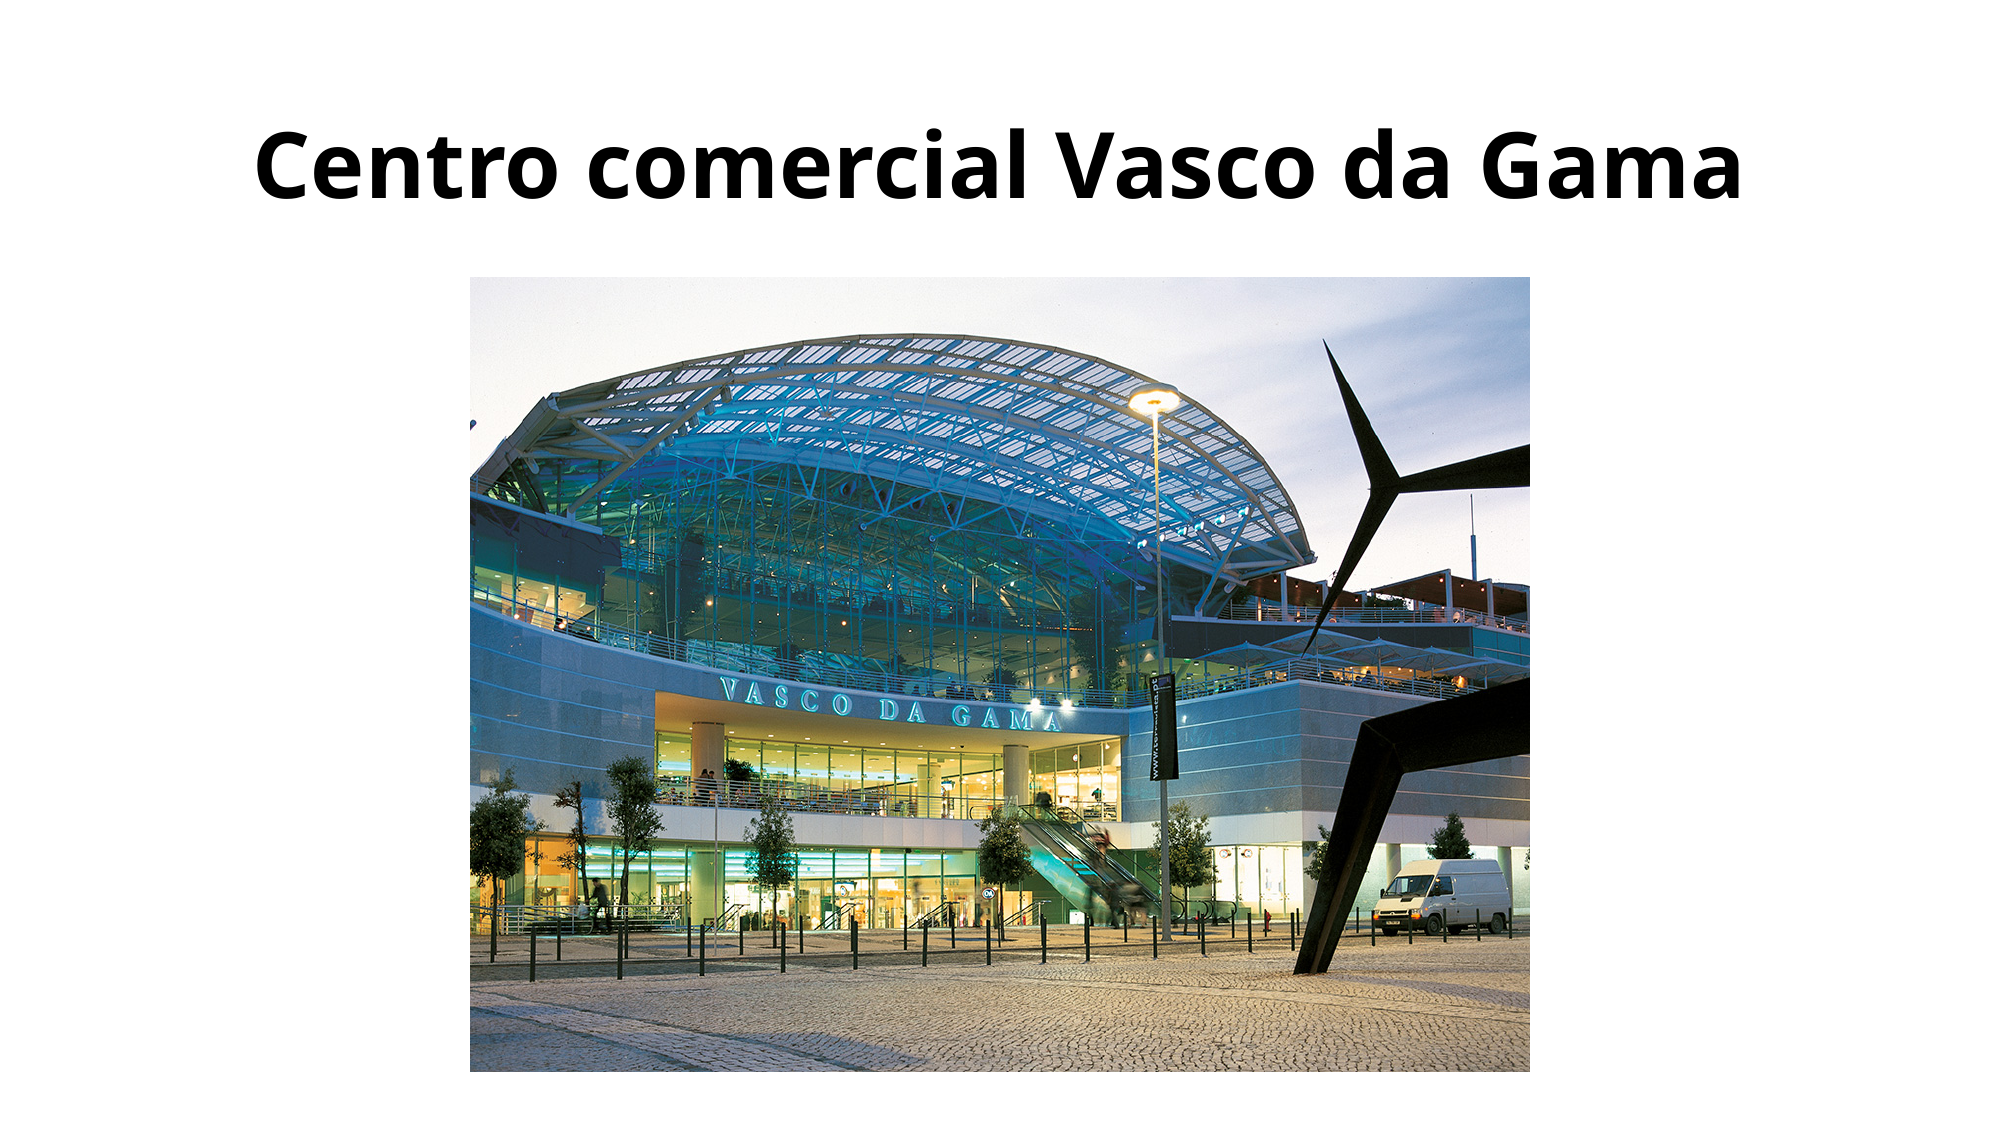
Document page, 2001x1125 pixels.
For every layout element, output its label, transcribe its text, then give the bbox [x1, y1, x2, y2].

title Centro comercial Vasco da Gama [137, 59, 1863, 278]
picture [470, 277, 1530, 1072]
